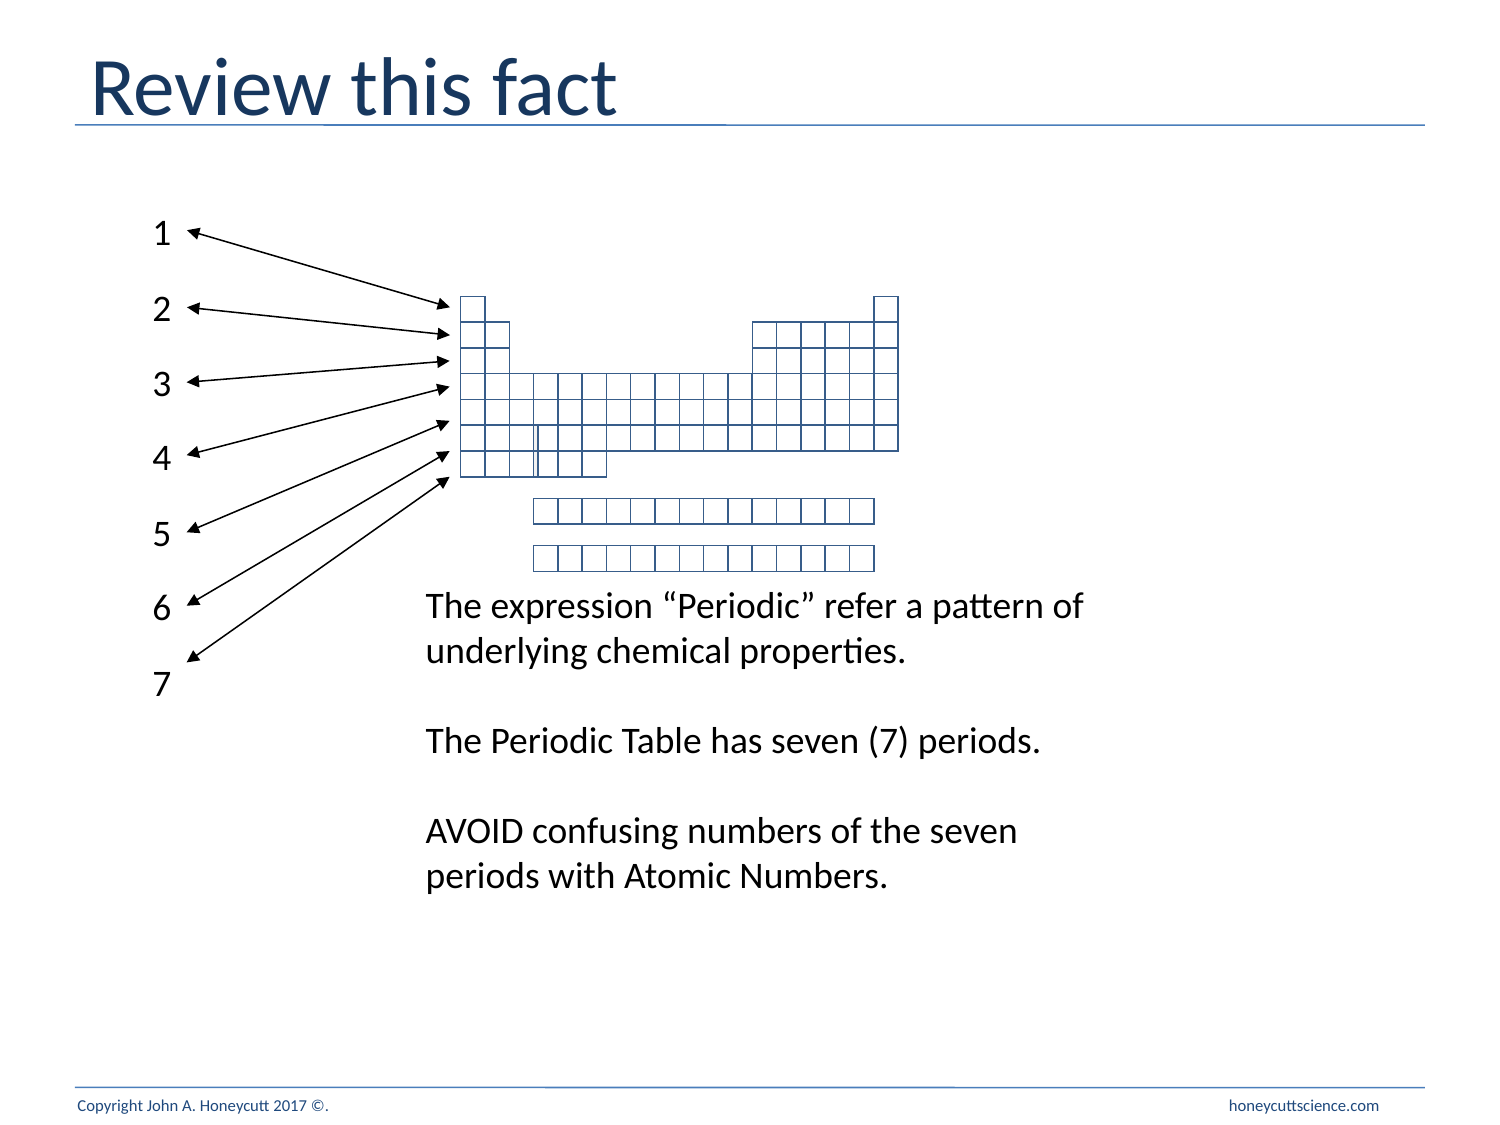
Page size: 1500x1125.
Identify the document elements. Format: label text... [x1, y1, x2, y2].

text_box 1 [137, 200, 187, 261]
text_box The expression “Periodic” refer a pattern of underlying chemical properties. The Periodic Table has seven (7) periods. AVOID confusing numbers of the seven periods with Atomic Numbers. [410, 573, 1100, 907]
text_box 4 [137, 425, 187, 486]
text_box 7 [137, 651, 187, 713]
text_box 6 [137, 575, 187, 636]
title Review this fact [75, 45, 1425, 121]
text_box [533, 425, 538, 477]
text_box 5 [137, 501, 187, 563]
text_box 2 [137, 276, 187, 338]
text_box 3 [137, 351, 187, 413]
